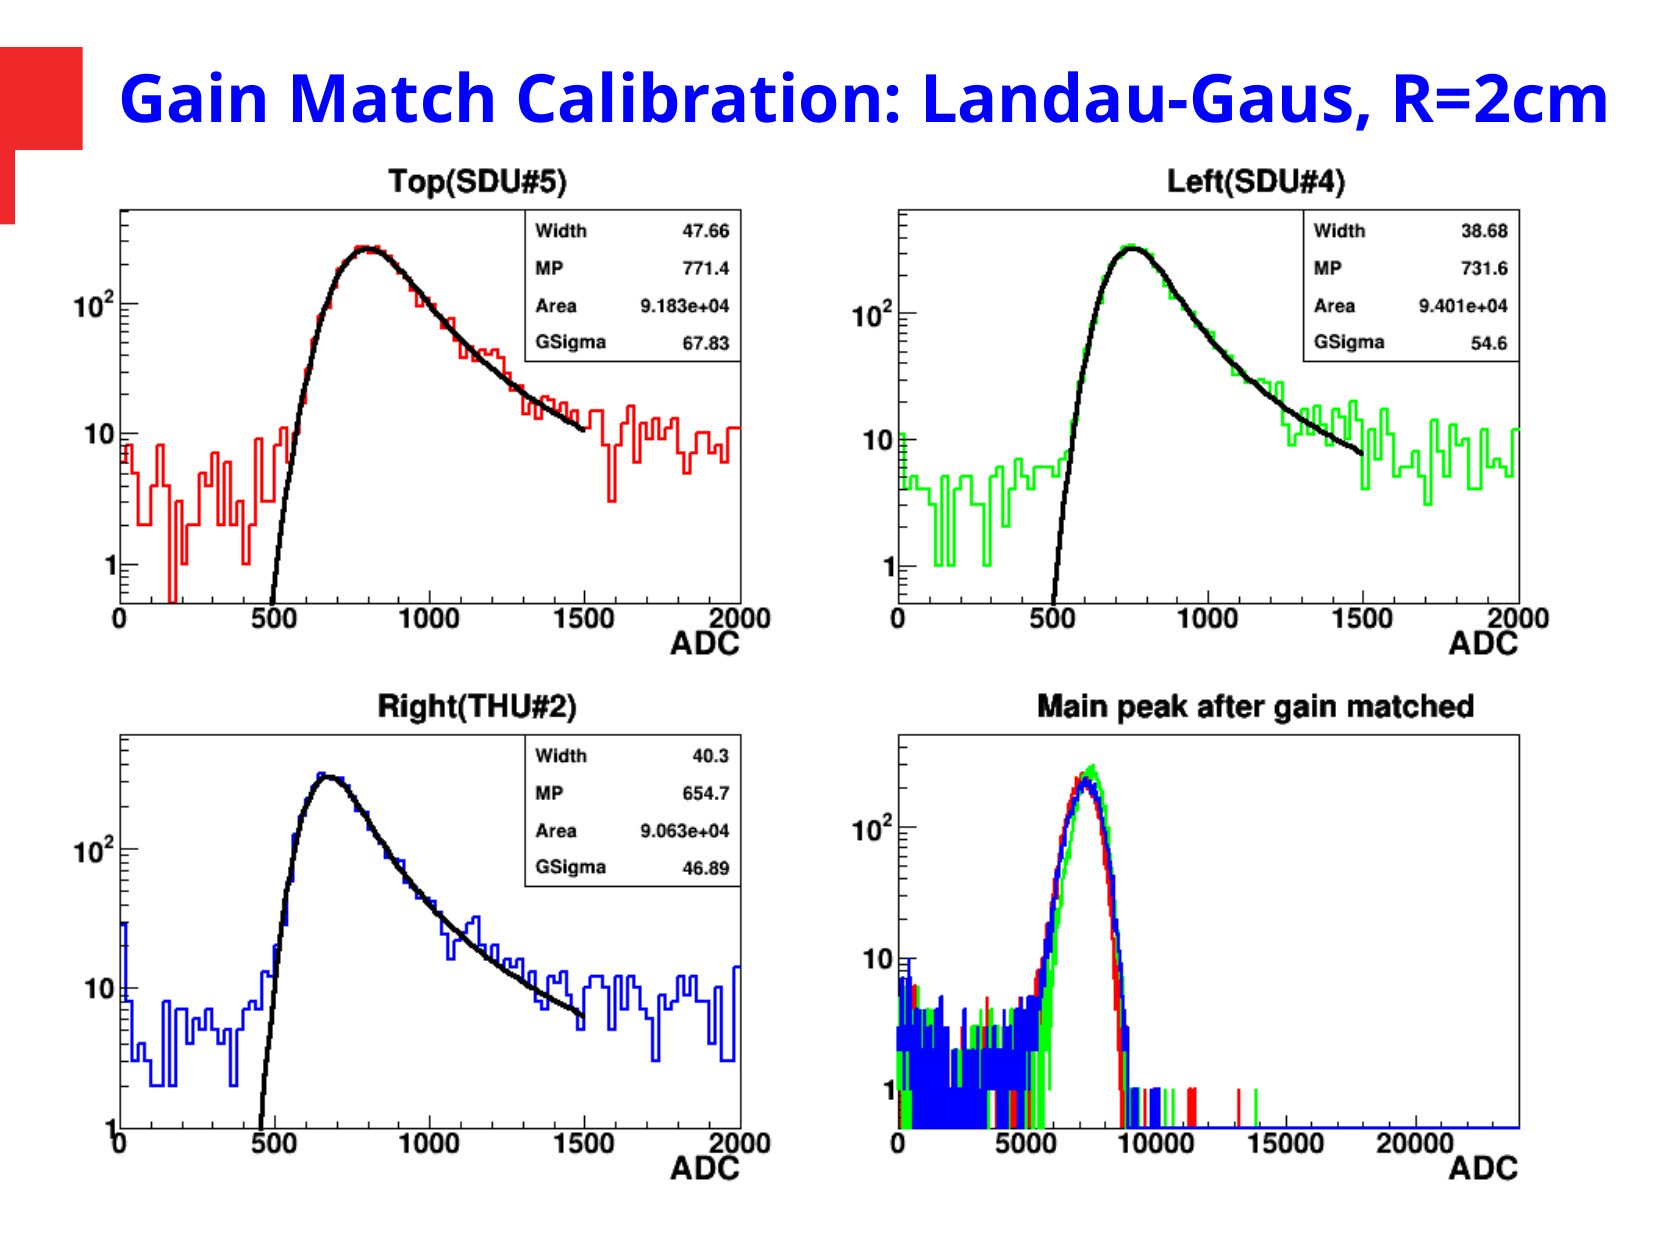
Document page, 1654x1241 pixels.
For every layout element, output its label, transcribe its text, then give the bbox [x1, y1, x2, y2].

title Gain Match Calibration: Landau-Gaus, R=2cm [82, 45, 1648, 148]
picture [15, 150, 1572, 1200]
